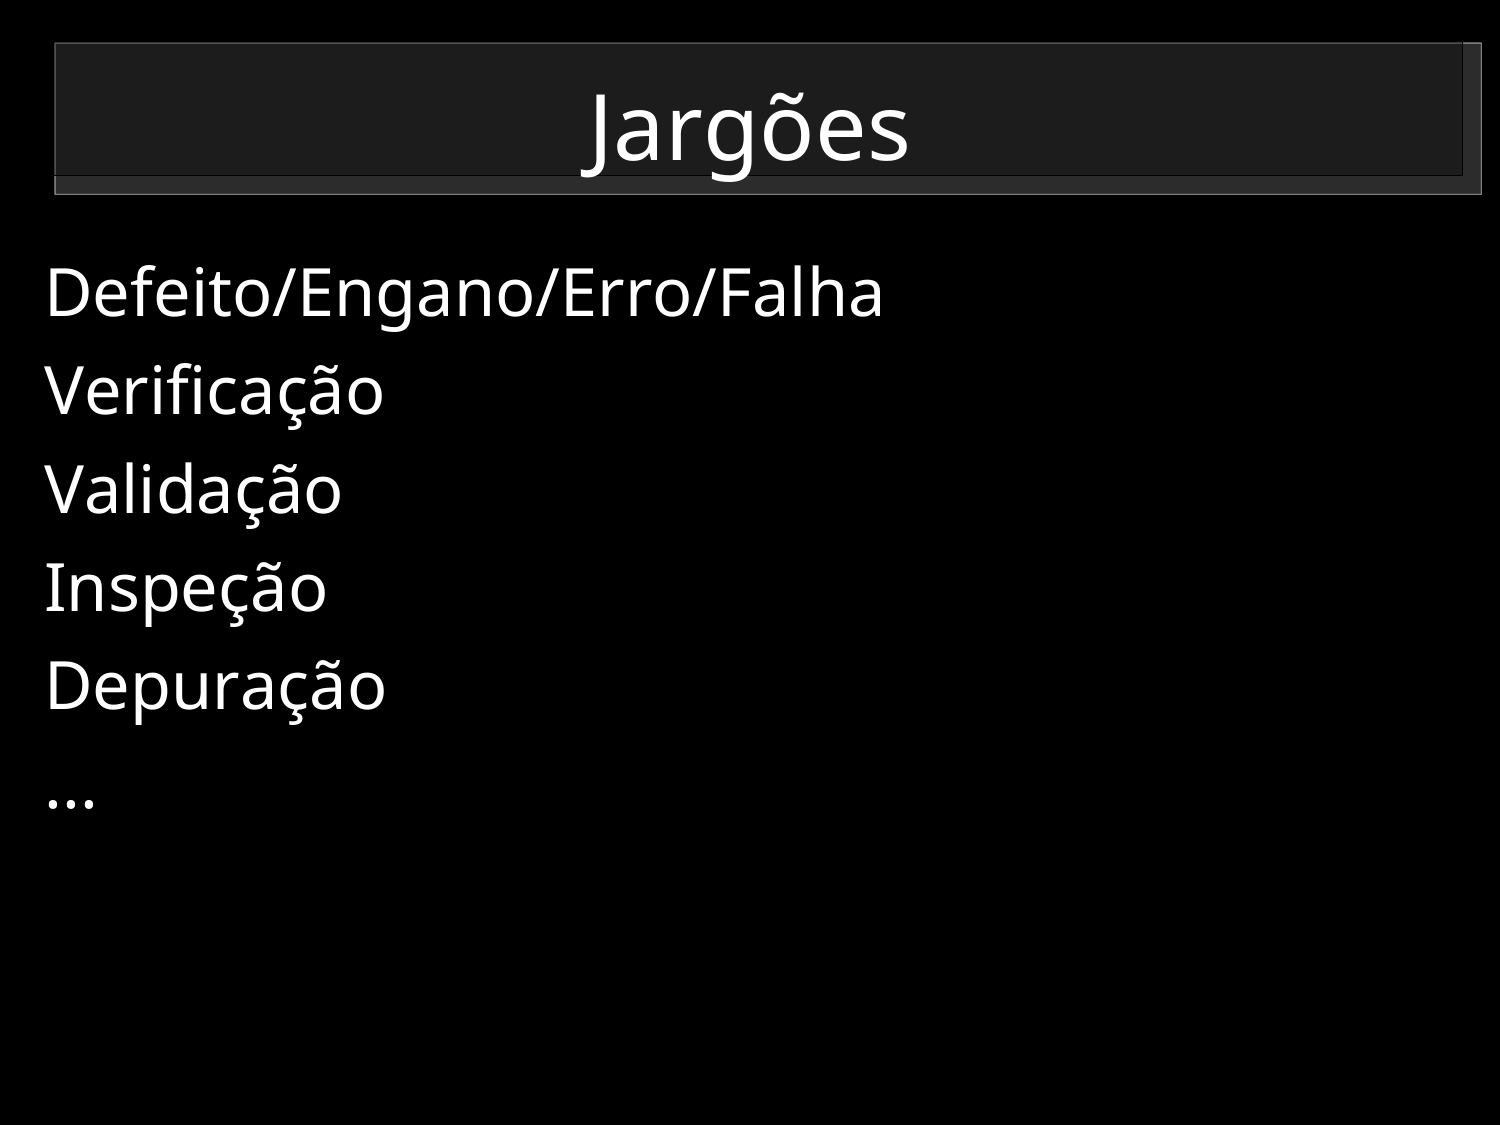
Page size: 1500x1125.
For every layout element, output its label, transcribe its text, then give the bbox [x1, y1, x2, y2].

list Defeito/Engano/Erro/Falha Verificação Validação Inspeção Depuração ... [29, 243, 1471, 1047]
title Jargões [29, 30, 1471, 219]
